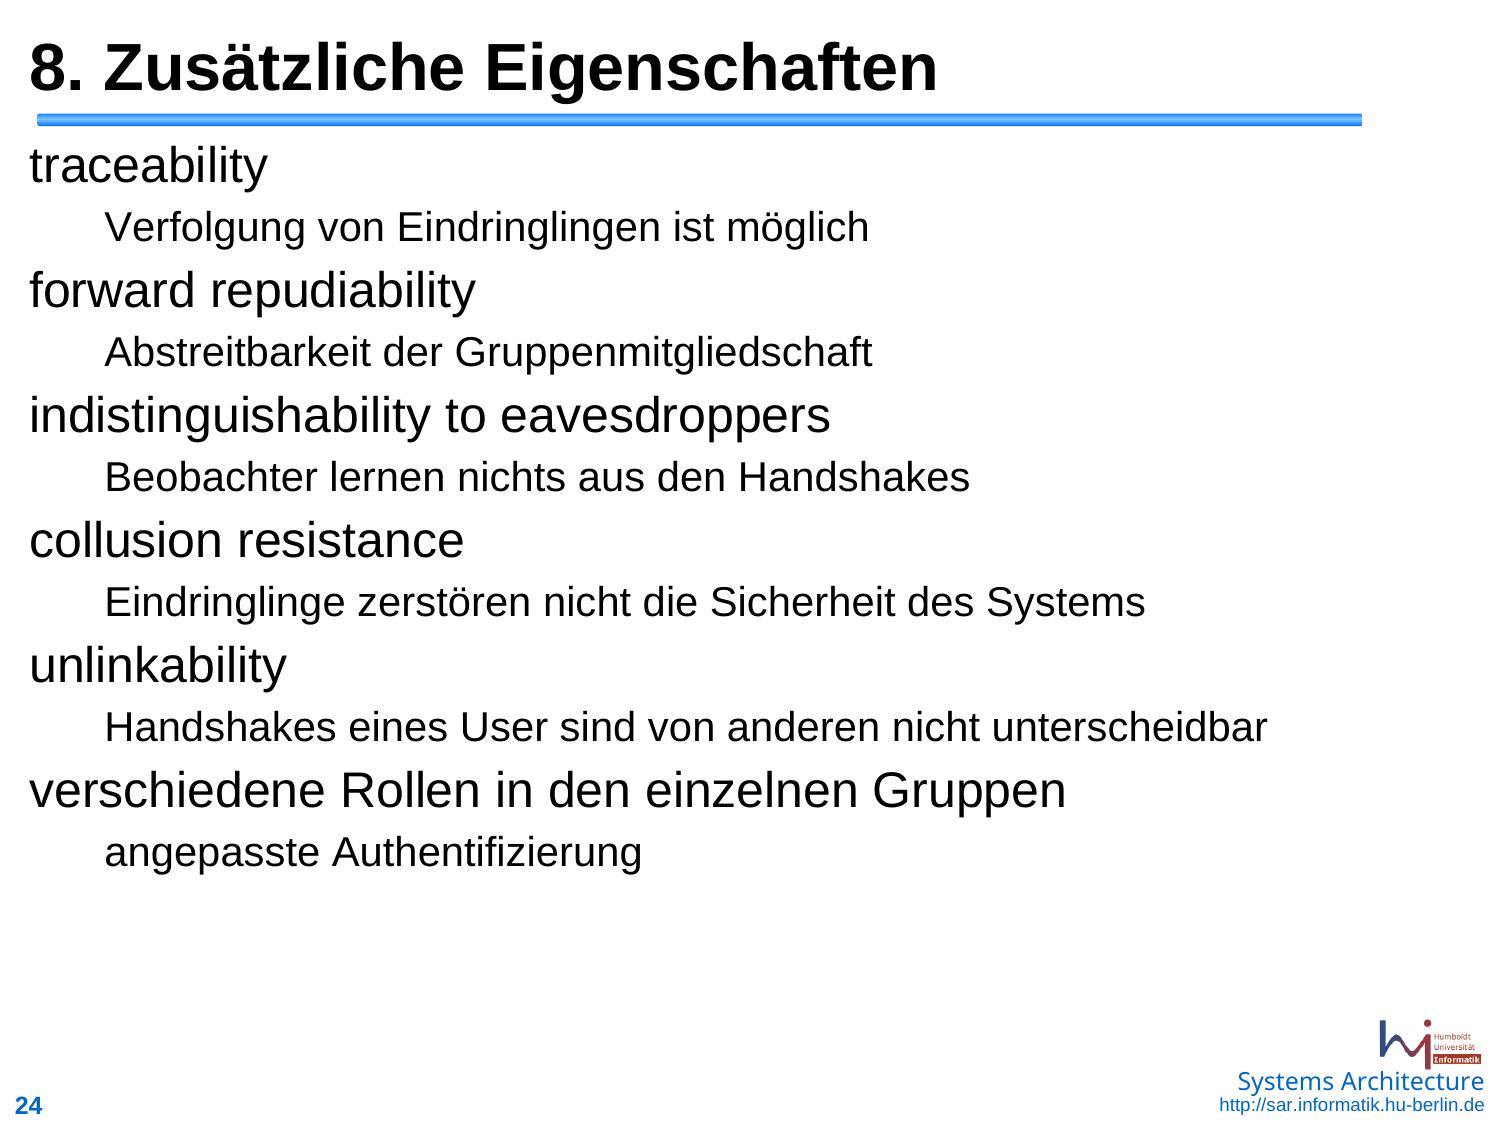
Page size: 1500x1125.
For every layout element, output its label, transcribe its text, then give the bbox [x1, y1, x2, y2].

picture [1376, 1059, 1483, 1071]
list traceability Verfolgung von Eindringlingen ist möglich forward repudiability Abstreitbarkeit der Gruppenmitgliedschaft indistinguishability to eavesdroppers Beobachter lernen nichts aus den Handshakes collusion resistance Eindringlinge zerstören nicht die Sicherheit des Systems unlinkability Handshakes eines User sind von anderen nicht unterscheidbar verschiedene Rollen in den einzelnen Gruppen angepasste Authentifizierung [29, 137, 1500, 1059]
title 8. Zusätzliche Eigenschaften [29, 19, 1500, 115]
